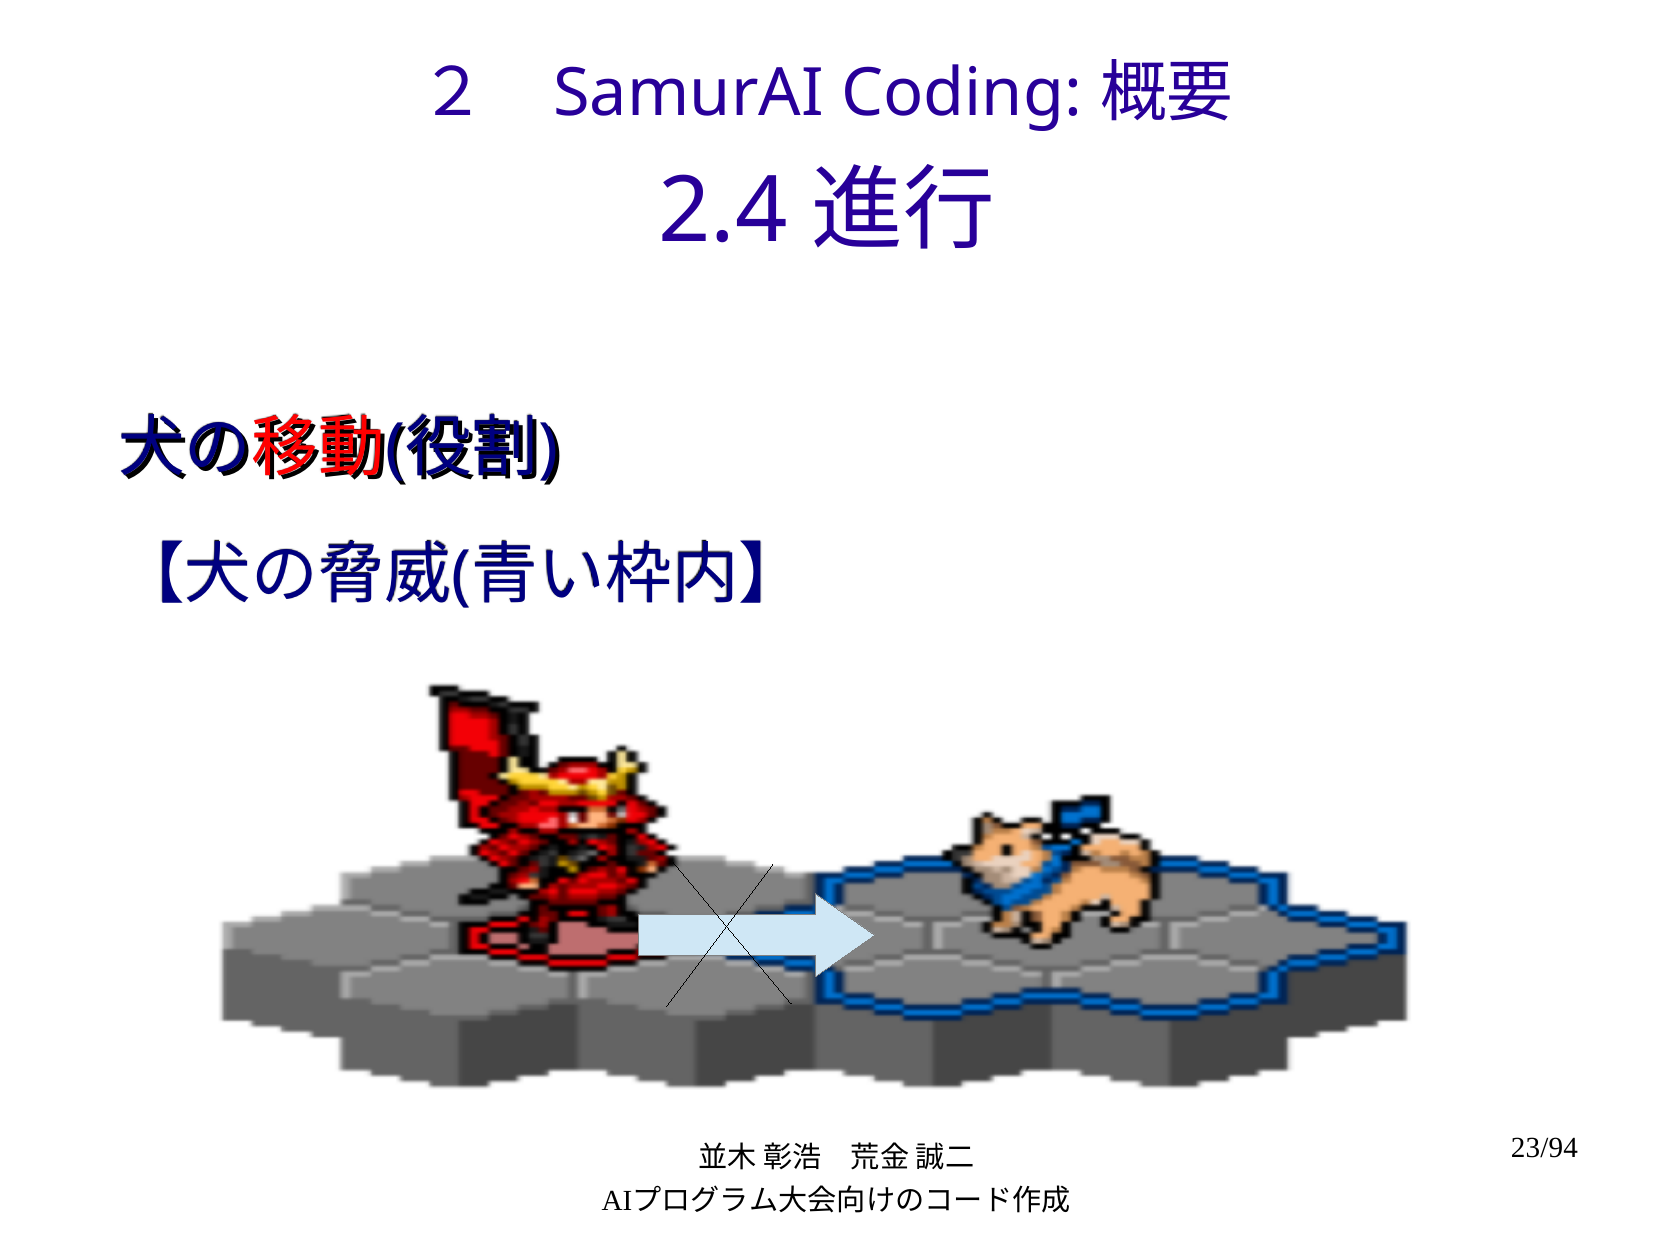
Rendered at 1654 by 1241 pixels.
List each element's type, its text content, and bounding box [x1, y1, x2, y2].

list 犬の移動(役割) 【犬の脅威(青い枠内】 侍は侵入不可（足跡は残らない） [118, 272, 1571, 1241]
picture [153, 649, 1453, 1123]
title ２ SamurAI Coding: 概要 2.4 進行 [82, 49, 1571, 257]
text_box [638, 893, 875, 977]
